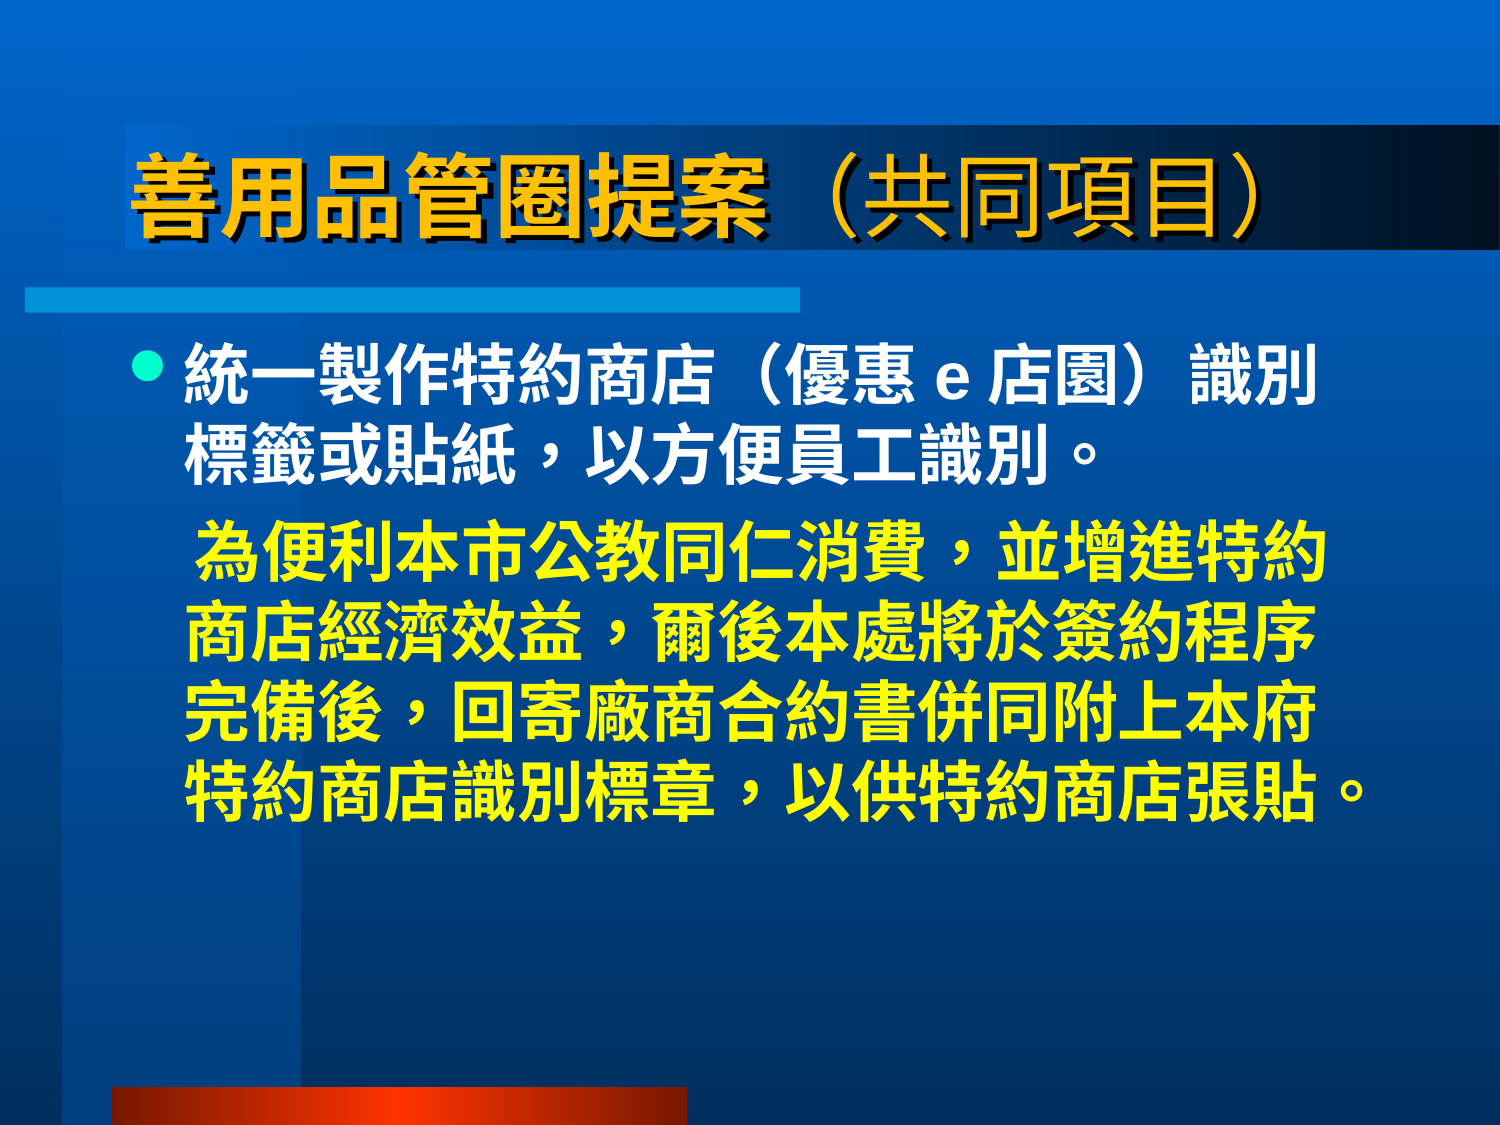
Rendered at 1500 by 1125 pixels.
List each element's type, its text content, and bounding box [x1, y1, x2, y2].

list 統一製作特約商店（優惠e店園）識別標籤或貼紙，以方便員工識別。 為便利本市公教同仁消費，並增進特約商店經濟效益，爾後本處將於簽約程序完備後，回寄廠商合約書併同附上本府特約商店識別標章，以供特約商店張貼。 [112, 324, 1388, 1071]
title 善用品管圈提案（共同項目） [112, 99, 1388, 288]
